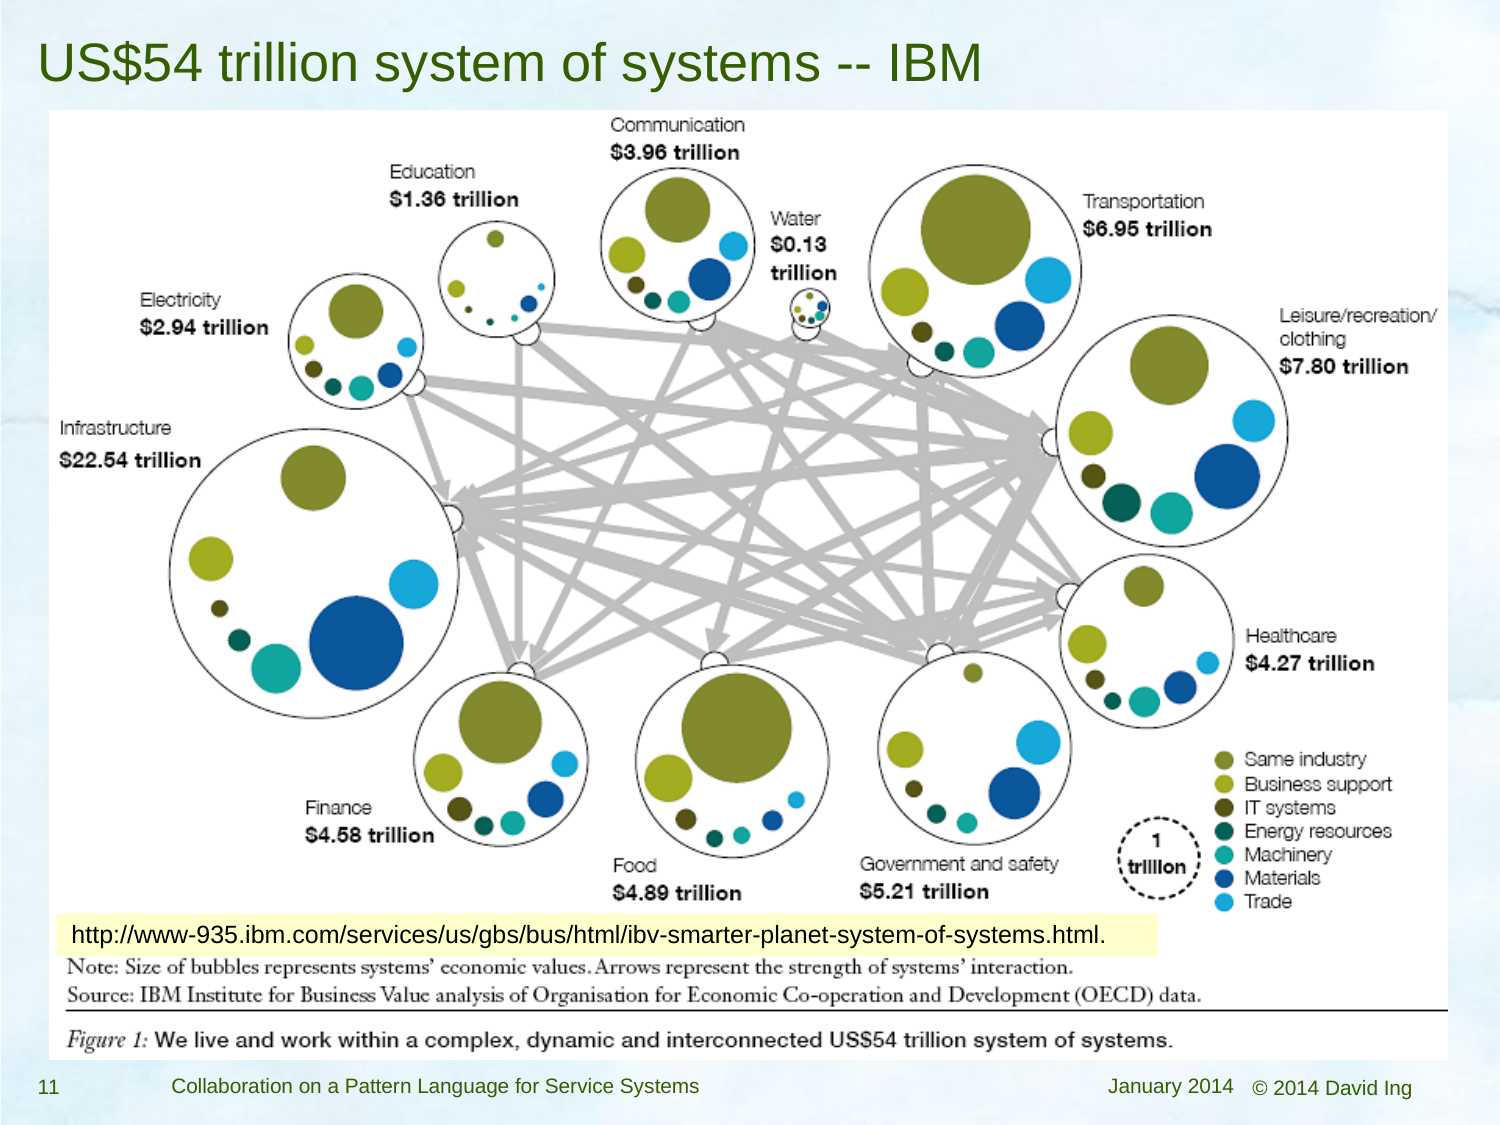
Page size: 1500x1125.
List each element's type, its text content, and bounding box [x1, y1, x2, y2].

title US$54 trillion system of systems -- IBM [37, 37, 1463, 152]
picture [0, 0, 1500, 1125]
text_box http://www-935.ibm.com/services/us/gbs/bus/html/ibv-smarter-planet-system-of-systems.html. [56, 913, 1158, 957]
